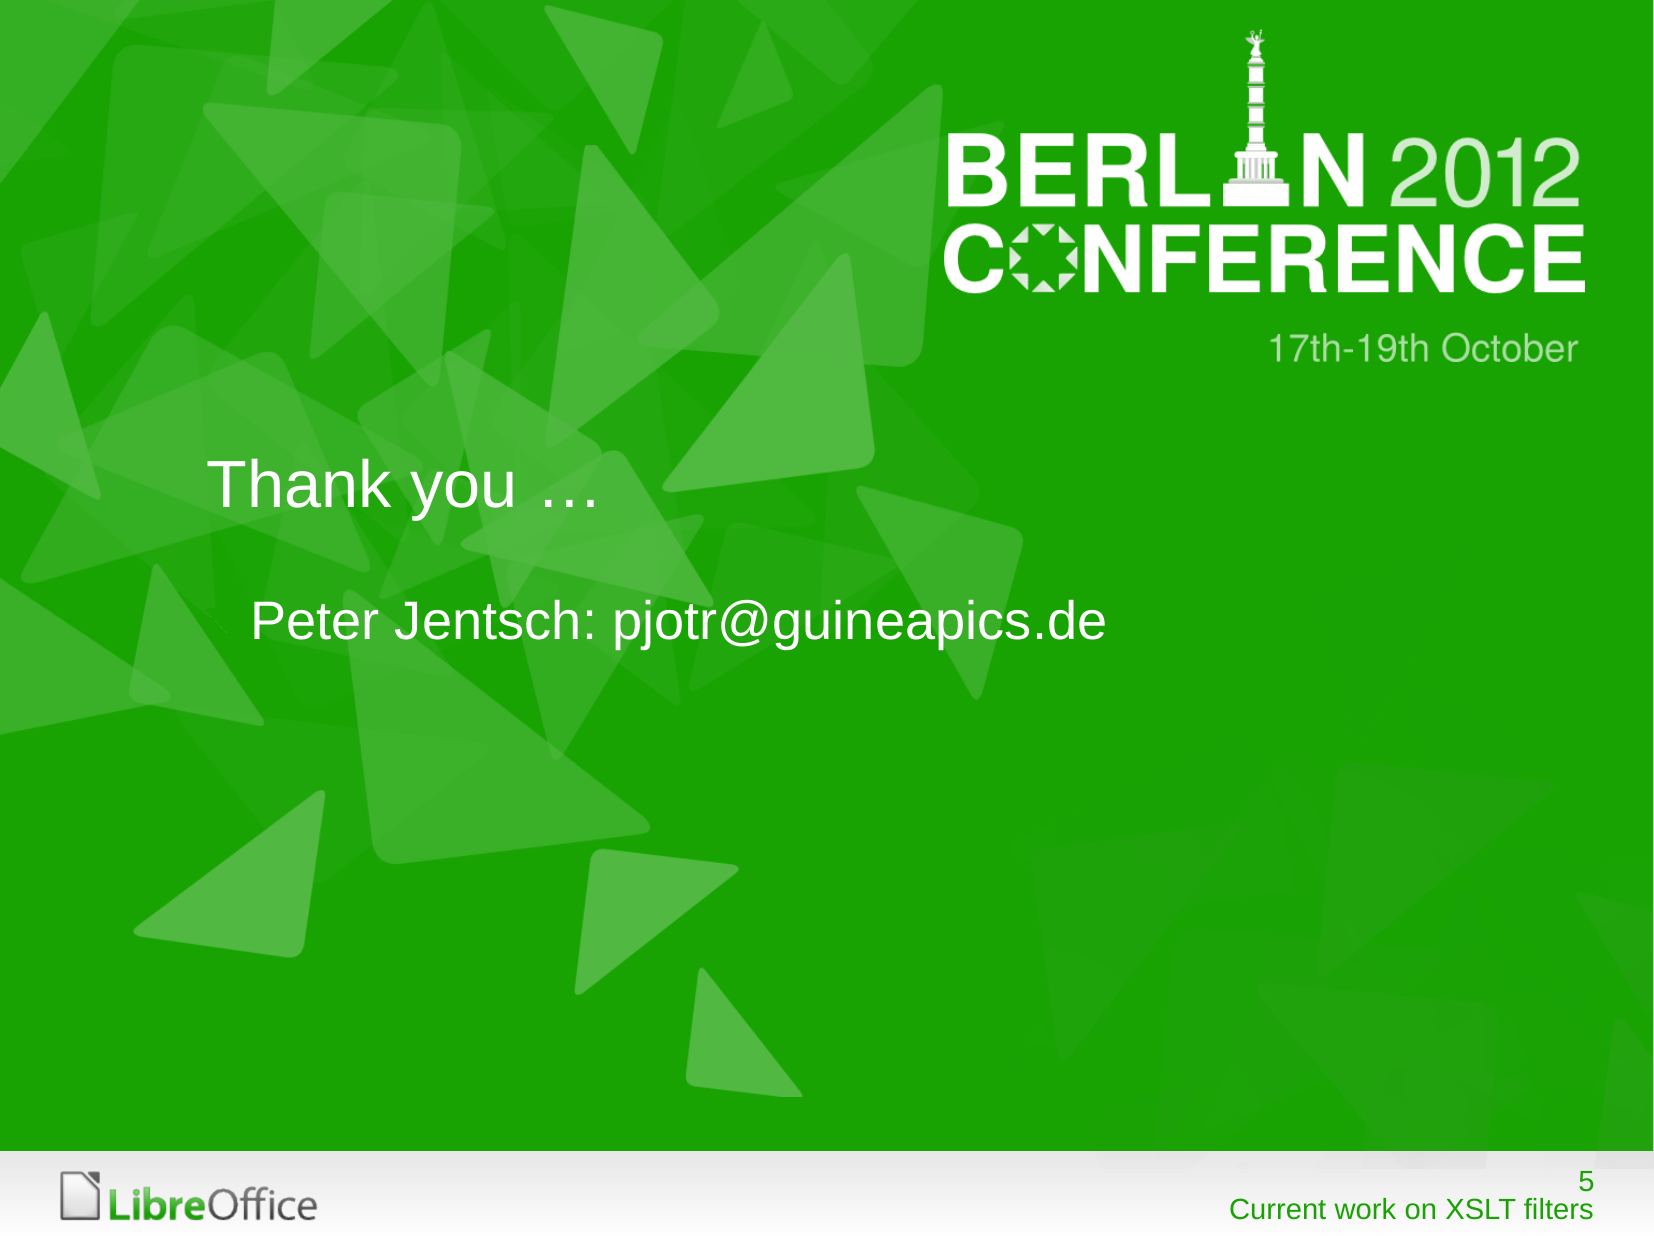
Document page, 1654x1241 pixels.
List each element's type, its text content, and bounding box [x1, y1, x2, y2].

title Thank you … [206, 395, 1477, 573]
picture [41, 1152, 206, 1240]
picture [0, 0, 1654, 1169]
list Peter Jentsch: pjotr@guineapics.de [206, 590, 1477, 1241]
